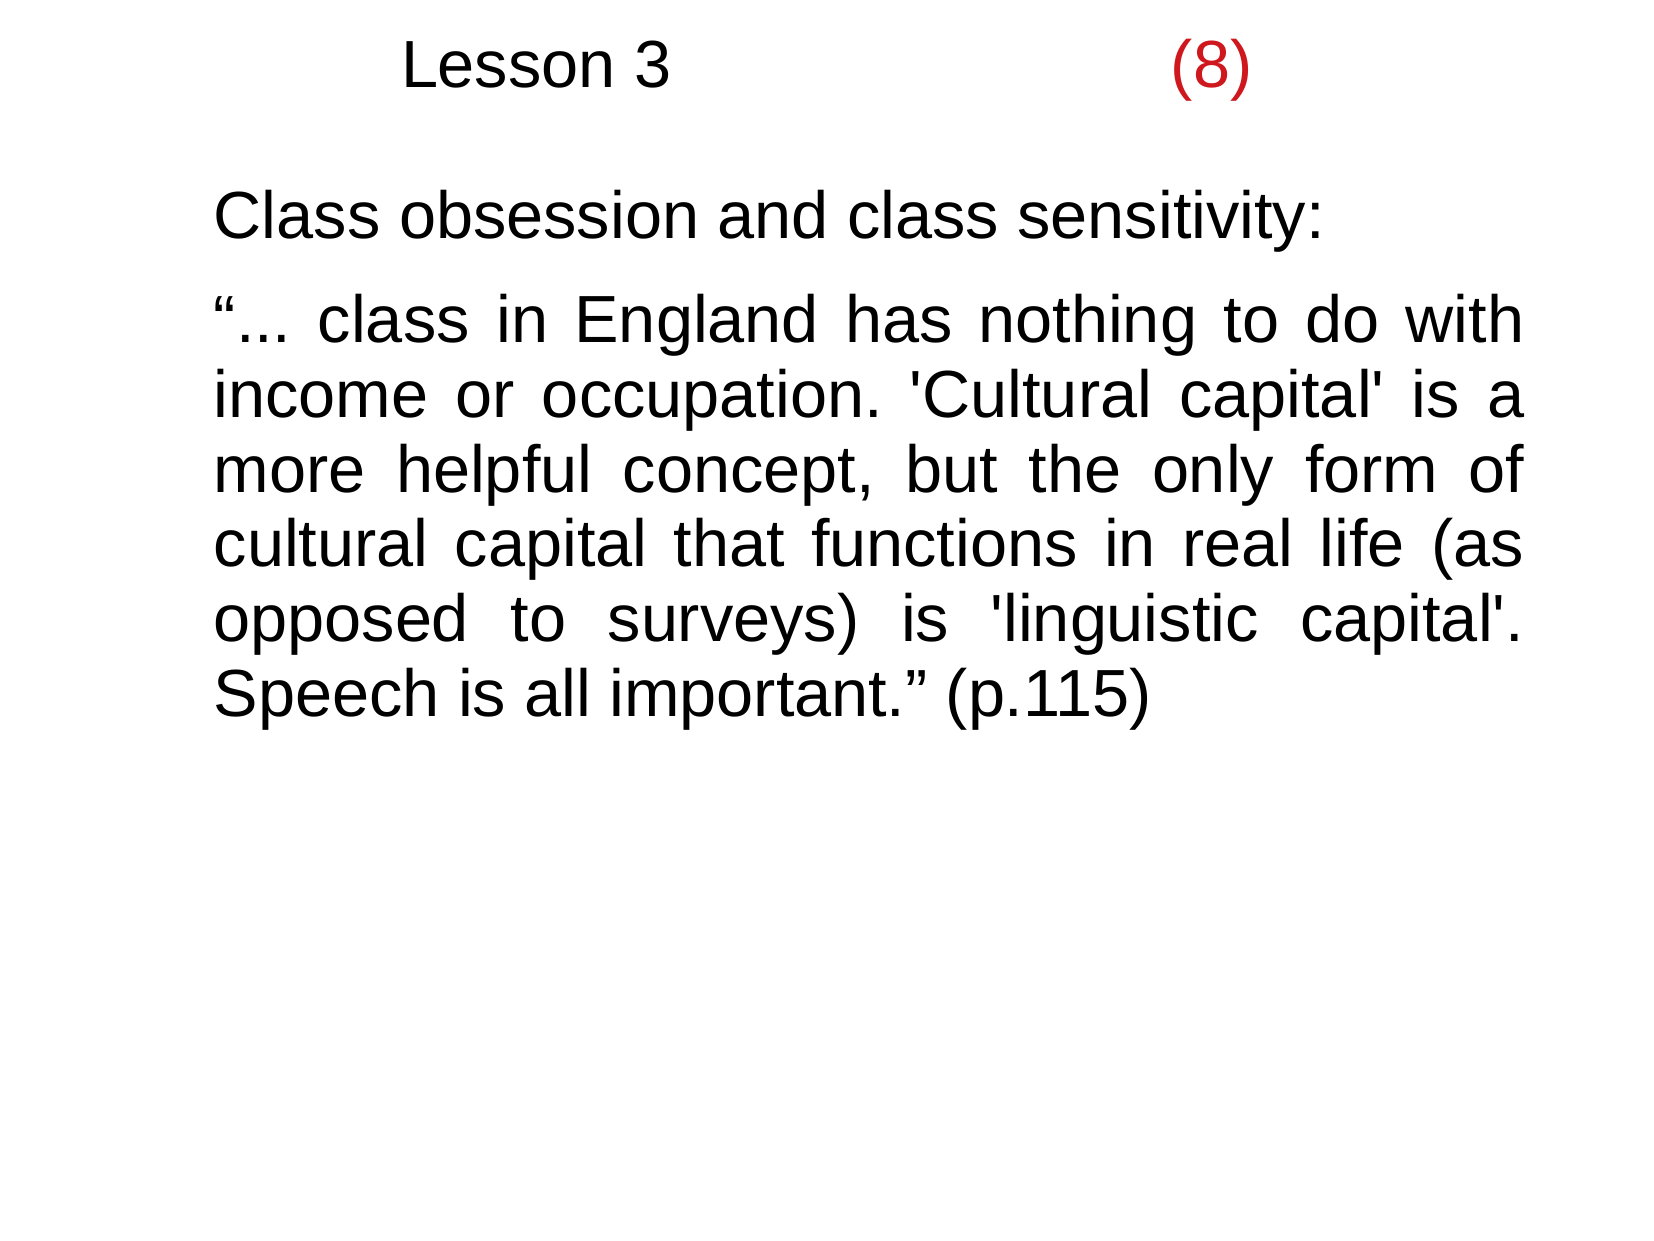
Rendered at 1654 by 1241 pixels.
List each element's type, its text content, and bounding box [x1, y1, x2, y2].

title Lesson 3 (8) [82, 26, 1571, 104]
list Class obsession and class sensitivity: “... class in England has nothing to do with income or occupation. 'Cultural capital' is a more helpful concept, but the only form of cultural capital that functions in real life (as opposed to surveys) is 'linguistic capital'. Speech is all important.” (p.115) [142, 177, 1526, 1147]
